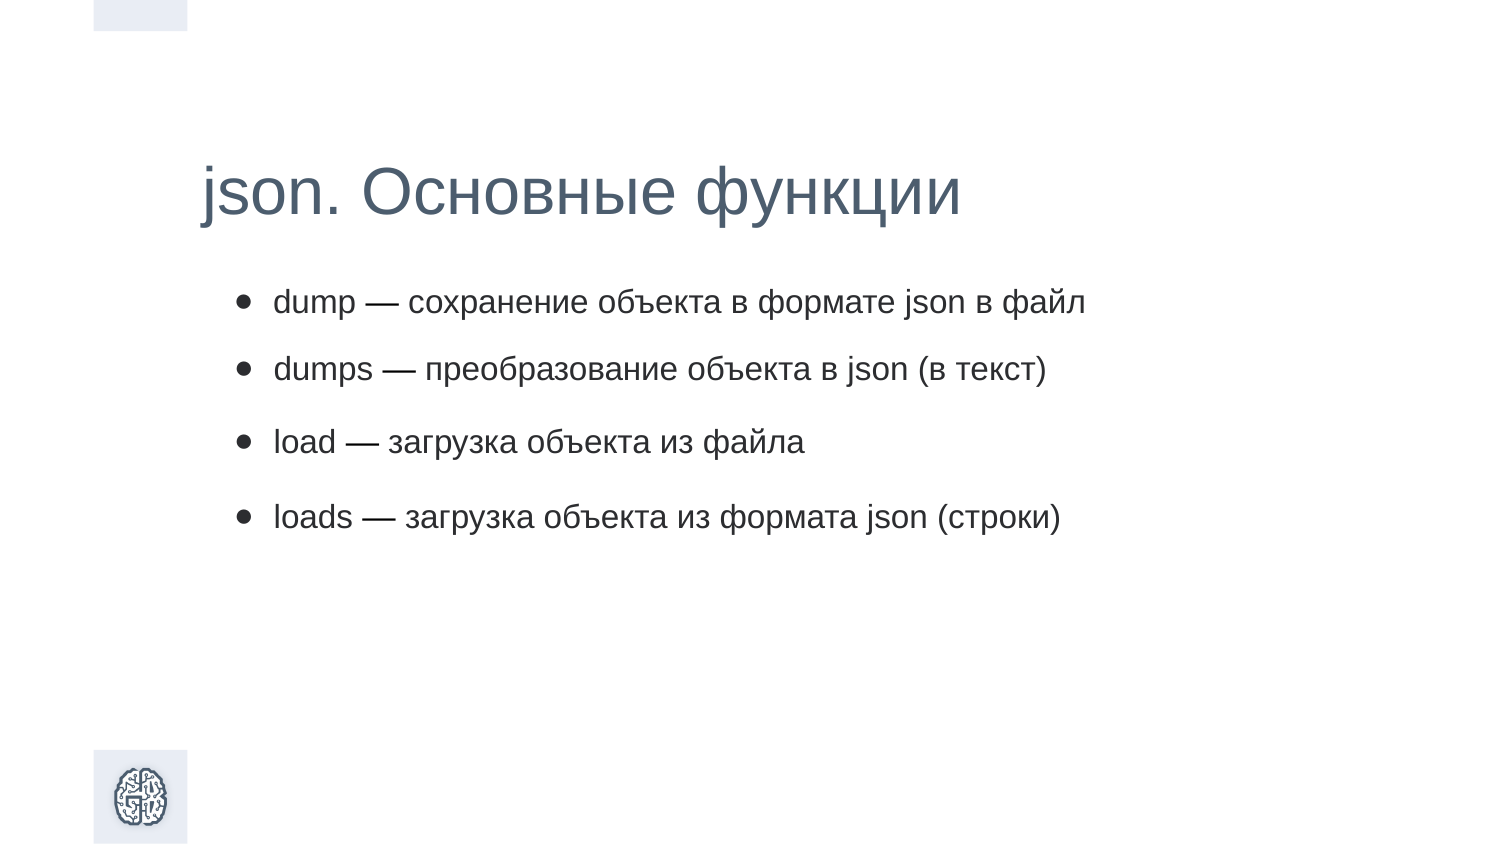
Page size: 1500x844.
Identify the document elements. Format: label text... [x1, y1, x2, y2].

text_box load — загрузка объекта из файла [187, 394, 1405, 467]
picture [106, 760, 175, 834]
text_box loads — загрузка объекта из формата json (строки) [187, 469, 1405, 542]
text_box dump — сохранение объекта в формате json в файл [187, 259, 1312, 322]
text_box json. Основные функции [187, 93, 1312, 259]
text_box dumps — преобразование объекта в json (в текст) [187, 321, 1372, 394]
